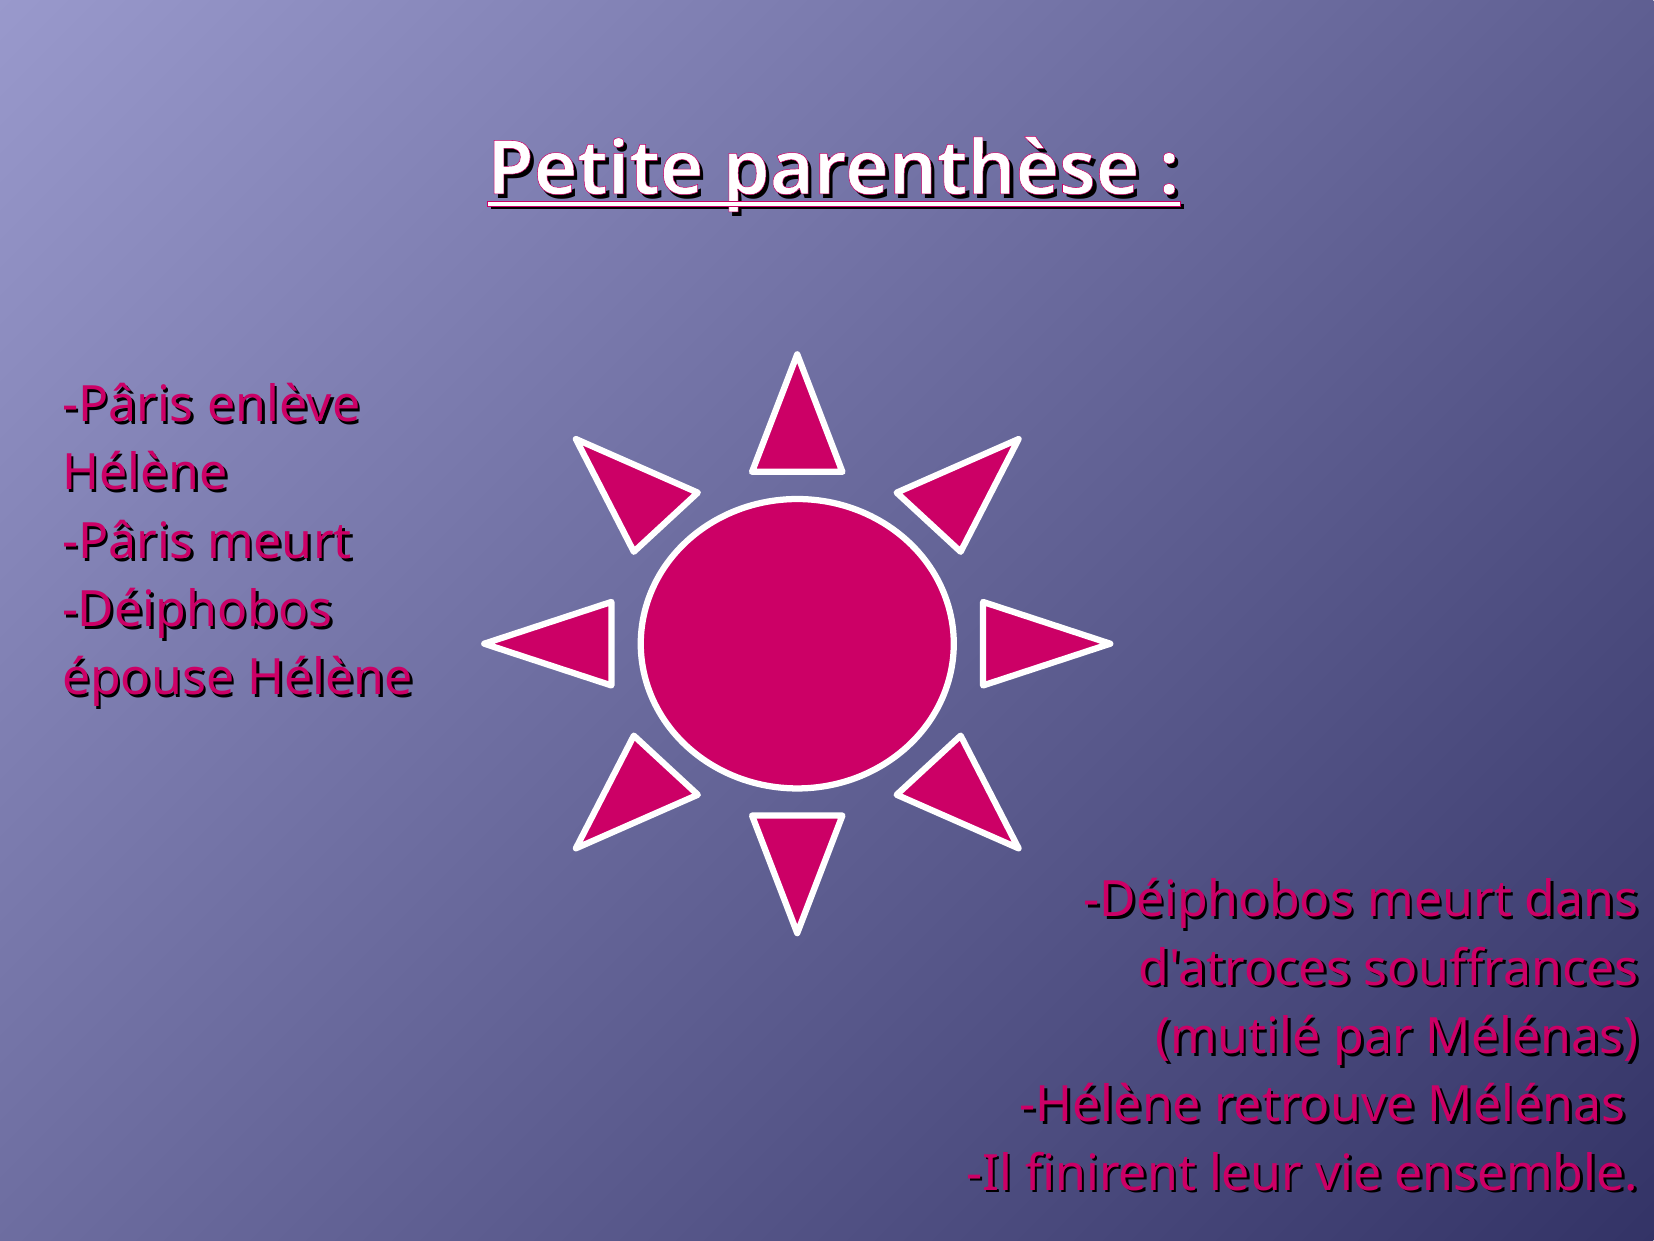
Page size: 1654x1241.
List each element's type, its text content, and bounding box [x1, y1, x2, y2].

text_box [575, 735, 698, 849]
text_box [575, 439, 698, 552]
text_box [484, 601, 612, 686]
text_box [752, 815, 843, 934]
text_box [896, 439, 1019, 552]
text_box [896, 735, 1019, 849]
text_box -Pâris enlève Hélène -Pâris meurt -Déiphobos épouse Hélène [47, 360, 508, 768]
text_box [640, 499, 954, 789]
text_box [752, 354, 843, 472]
text_box [983, 601, 1111, 686]
text_box Petite parenthèse : [472, 106, 1371, 221]
text_box -Déiphobos meurt dans d'atroces souffrances (mutilé par Mélénas) -Hélène retrouve Mélénas -Il finirent leur vie ensemble. [874, 856, 1654, 1241]
